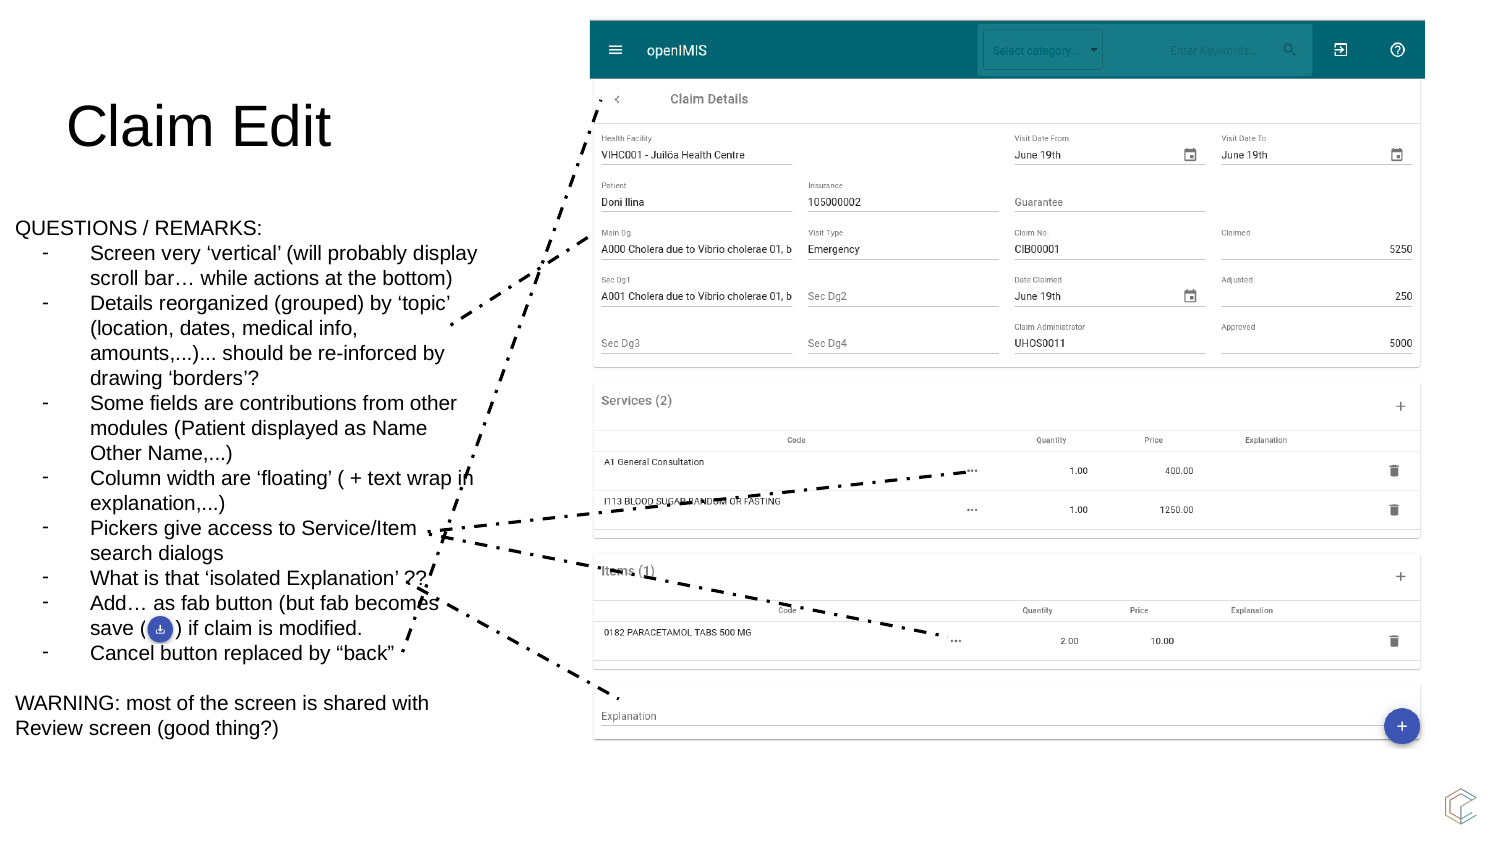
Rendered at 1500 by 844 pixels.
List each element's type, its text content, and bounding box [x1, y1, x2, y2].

picture [1441, 784, 1481, 829]
text_box QUESTIONS / REMARKS: Screen very ‘vertical’ (will probably display scroll bar… while actions at the bottom) Details reorganized (grouped) by ‘topic’ (location, dates, medical info, amounts,...)... should be re-inforced by drawing ‘borders’? Some fields are contributions from other modules (Patient displayed as Name Other Name,...) Column width are ‘floating’ ( + text wrap in explanation,...) Pickers give access to Service/Item search dialogs What is that ‘isolated Explanation’ ?? Add… as fab button (but fab becomes save ( ) if claim is modified. Cancel button replaced by “back” WARNING: most of the screen is shared with Review screen (good thing?) [0, 199, 500, 269]
picture [589, 19, 1425, 79]
picture [591, 167, 1425, 749]
title Claim Edit [51, 72, 1449, 167]
picture [145, 613, 175, 644]
